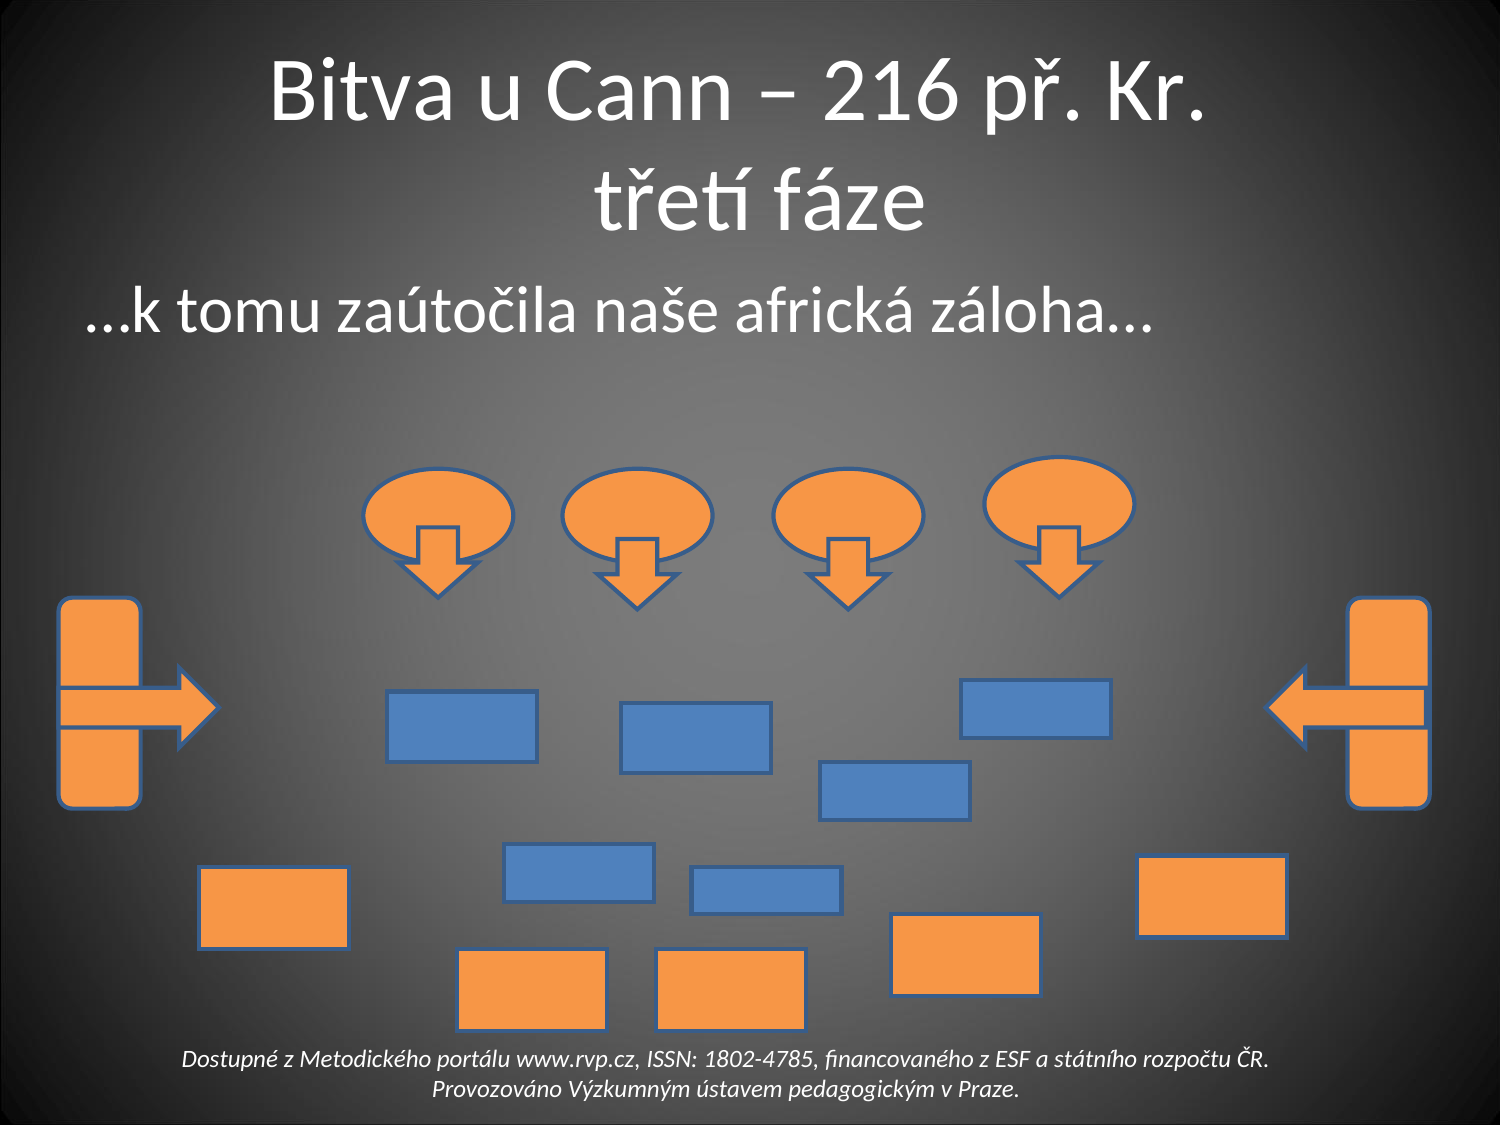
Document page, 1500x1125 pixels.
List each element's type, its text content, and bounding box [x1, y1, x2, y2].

text_box [562, 468, 713, 610]
text_box [621, 703, 772, 774]
text_box [1136, 855, 1287, 938]
text_box Dostupné z Metodického portálu www.rvp.cz, ISSN: 1802-4785, financovaného z ESF a státního rozpočtu ČR. Provozováno Výzkumným ústavem pedagogickým v Praze. [105, 1042, 1348, 1103]
text_box [457, 949, 608, 1032]
text_box [1265, 597, 1430, 809]
picture [0, 0, 1500, 1125]
text_box [691, 867, 842, 915]
text_box [890, 913, 1041, 997]
text_box [386, 691, 537, 762]
text_box [960, 679, 1111, 739]
text_box [984, 457, 1135, 598]
text_box [199, 867, 350, 950]
text_box [503, 843, 654, 903]
list …k tomu zaútočila naše africká záloha… [70, 257, 1421, 1001]
text_box [656, 949, 807, 1032]
text_box [773, 468, 924, 610]
text_box [58, 597, 220, 809]
title Bitva u Cann – 216 př. Kr. třetí fáze [75, 21, 1426, 257]
text_box [820, 761, 971, 821]
text_box [363, 468, 514, 598]
